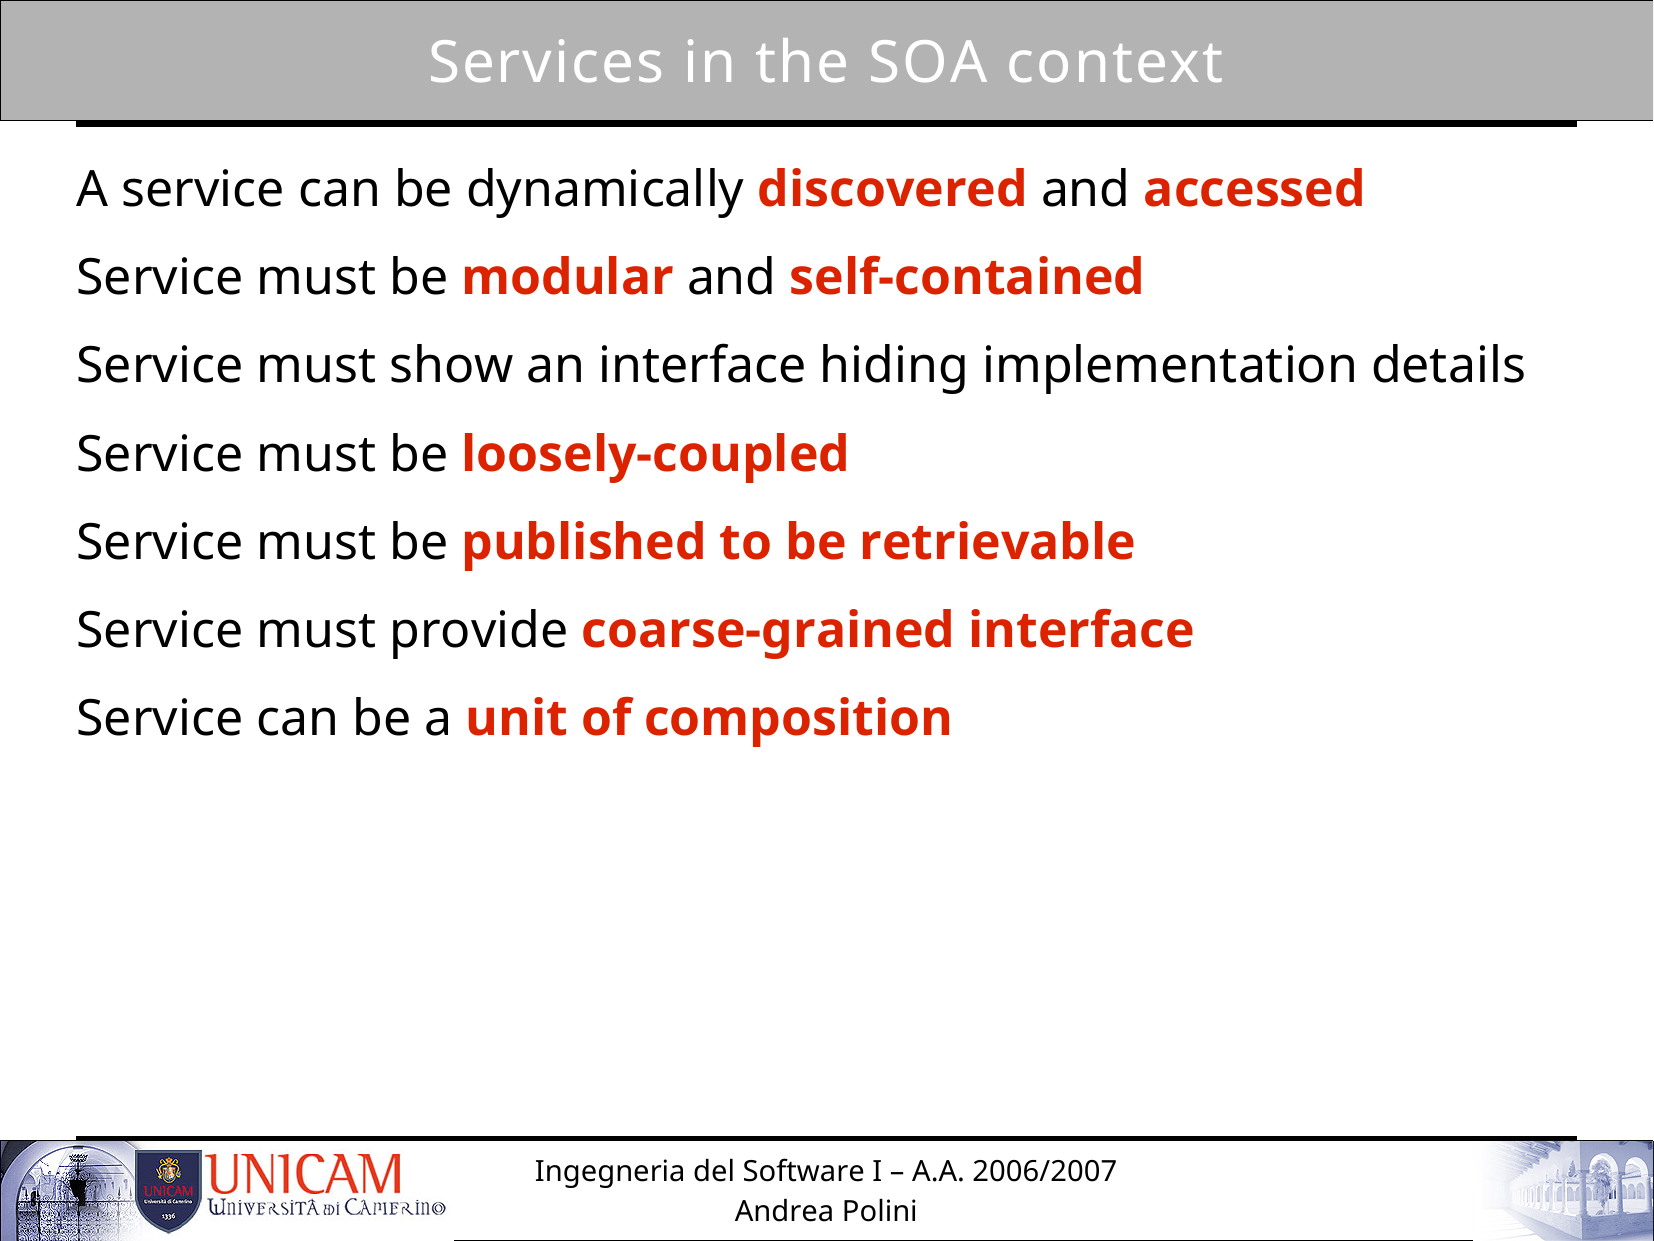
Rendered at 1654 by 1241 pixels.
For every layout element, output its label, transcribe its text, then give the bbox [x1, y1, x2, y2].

picture [0, 1141, 454, 1241]
list A service can be dynamically discovered and accessed Service must be modular and self-contained Service must show an interface hiding implementation details Service must be loosely-coupled Service must be published to be retrievable Service must provide coarse-grained interface Service can be a unit of composition [76, 152, 1577, 715]
title Services in the SOA context [0, 0, 1653, 121]
picture [1473, 1141, 1654, 1241]
